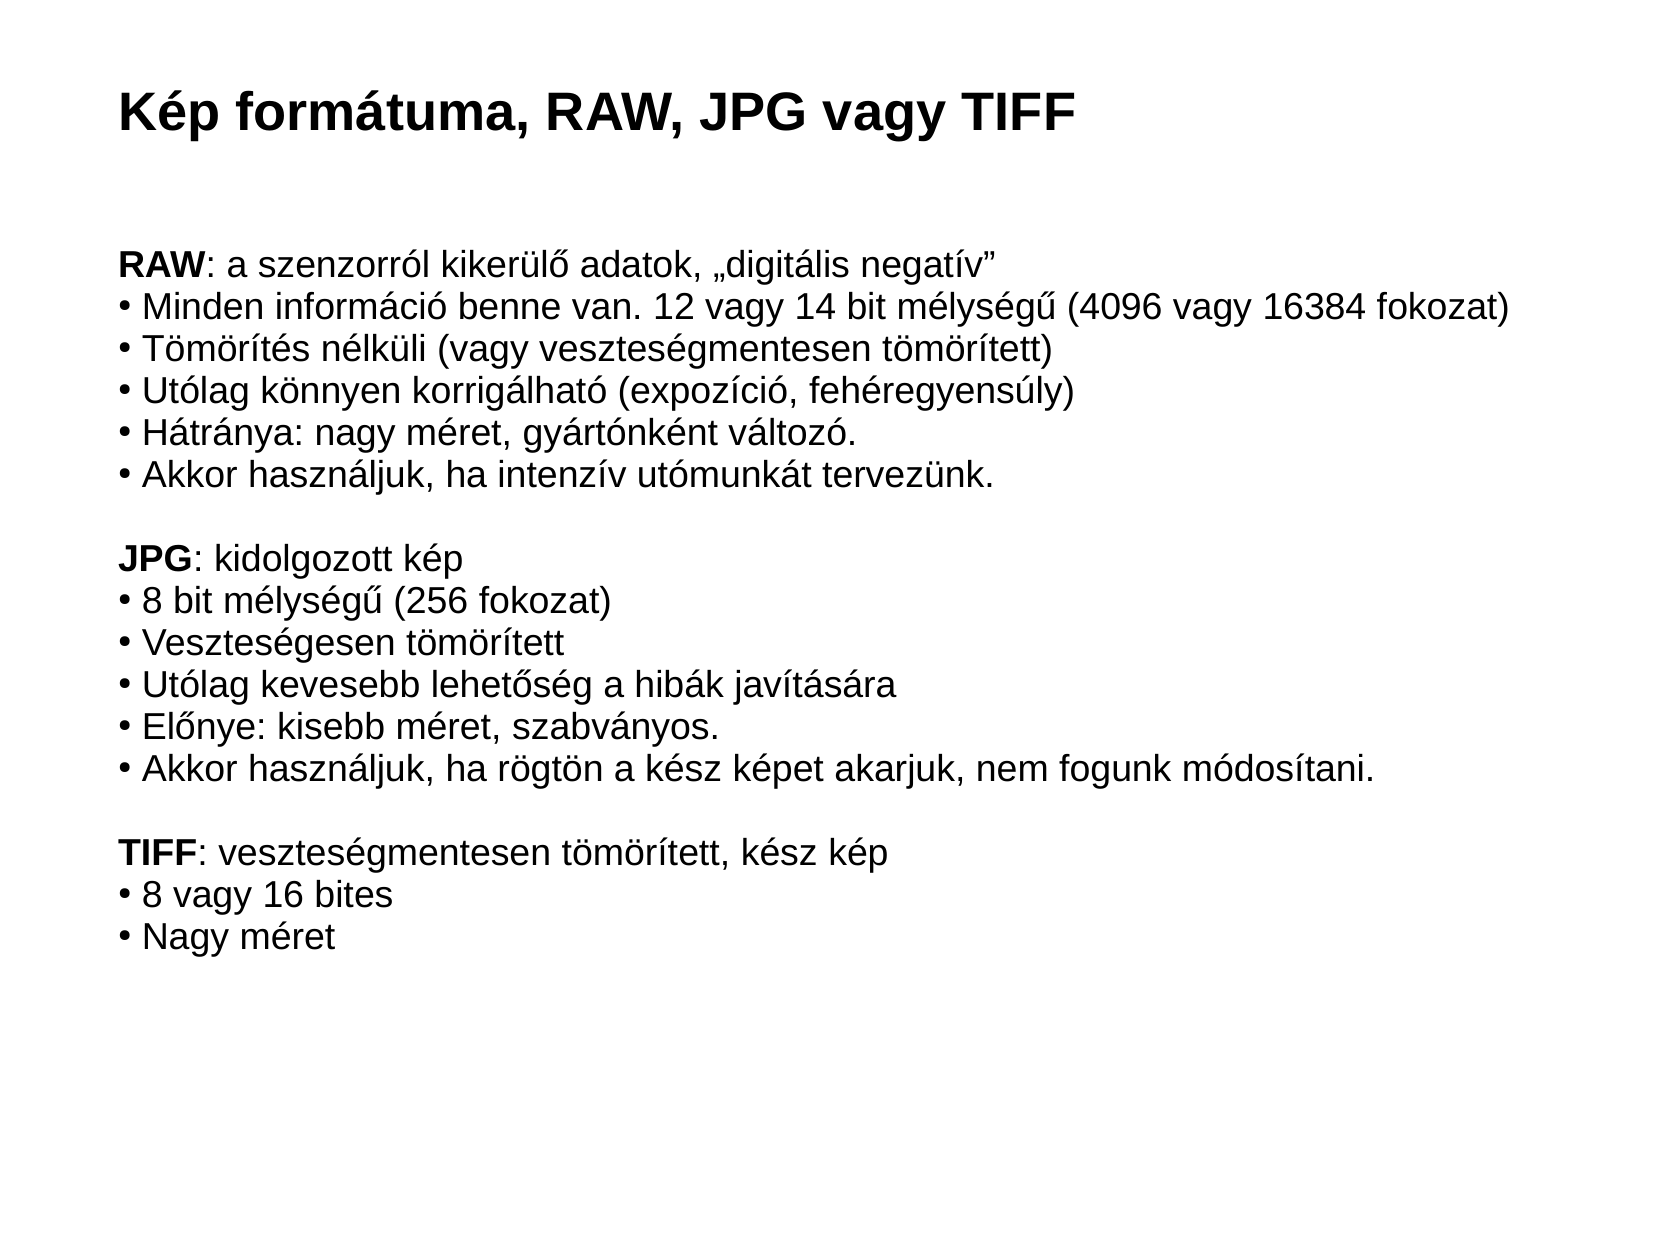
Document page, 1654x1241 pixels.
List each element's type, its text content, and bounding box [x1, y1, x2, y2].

text_box RAW: a szenzorról kikerülő adatok, „digitális negatív” Minden információ benne van. 12 vagy 14 bit mélységű (4096 vagy 16384 fokozat) Tömörítés nélküli (vagy veszteségmentesen tömörített) Utólag könnyen korrigálható (expozíció, fehéregyensúly) Hátránya: nagy méret, gyártónként változó. Akkor használjuk, ha intenzív utómunkát tervezünk. JPG: kidolgozott kép 8 bit mélységű (256 fokozat) Veszteségesen tömörített Utólag kevesebb lehetőség a hibák javítására Előnye: kisebb méret, szabványos. Akkor használjuk, ha rögtön a kész képet akarjuk, nem fogunk módosítani. TIFF: veszteségmentesen tömörített, kész kép 8 vagy 16 bites Nagy méret [103, 236, 1580, 970]
text_box Kép formátuma, RAW, JPG vagy TIFF [103, 73, 1092, 151]
